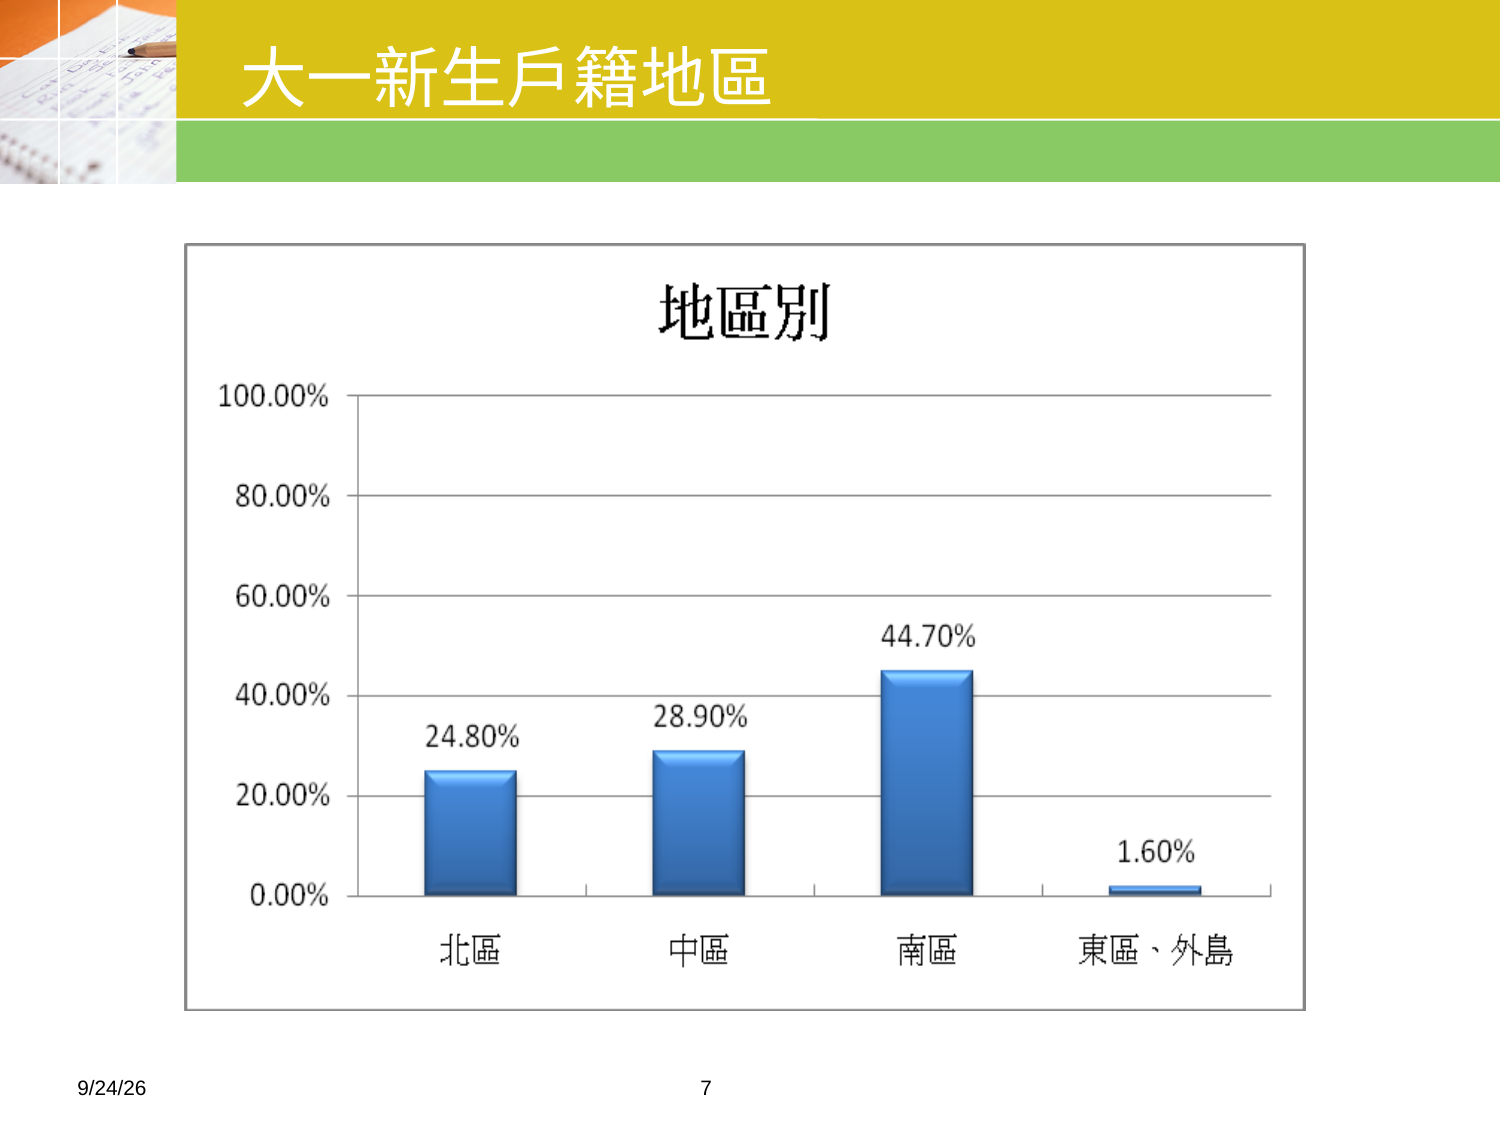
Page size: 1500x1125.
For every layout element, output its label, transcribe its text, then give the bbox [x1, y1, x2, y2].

text_box [62, 1067, 376, 1111]
title 大一新生戶籍地區 [225, 28, 1388, 109]
picture [183, 243, 1306, 1012]
text_box [637, 1067, 775, 1111]
